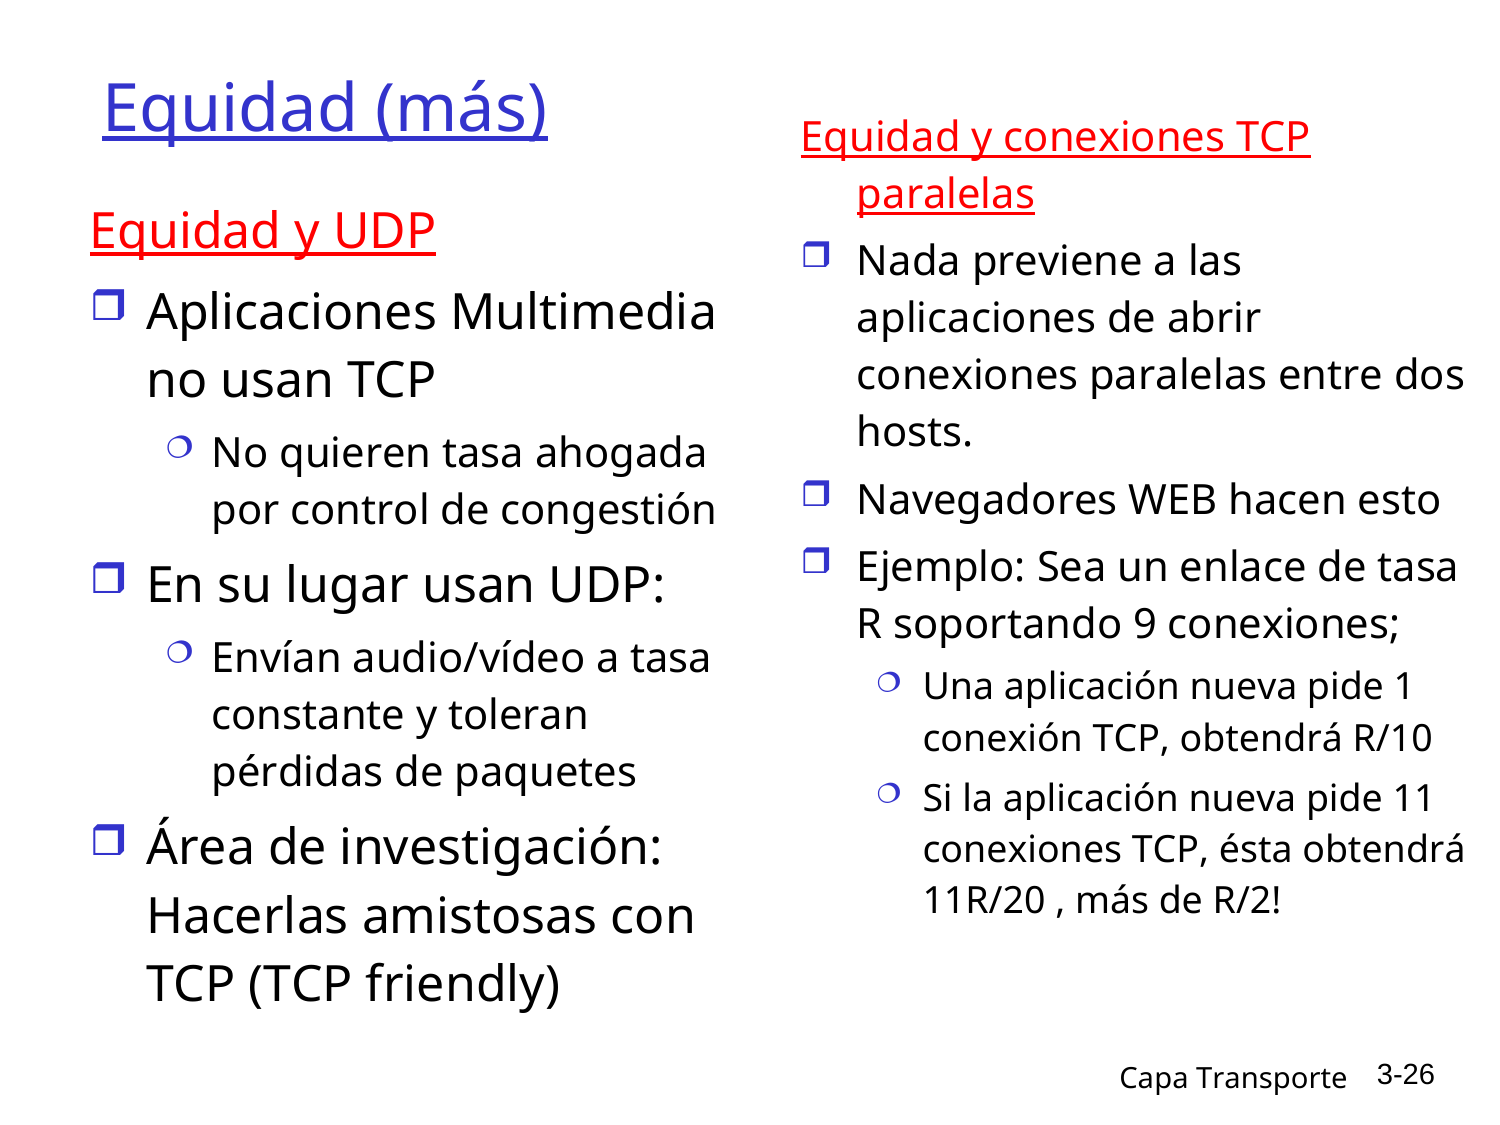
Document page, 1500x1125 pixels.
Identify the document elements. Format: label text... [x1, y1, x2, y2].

list Equidad y conexiones TCP paralelas Nada previene a las aplicaciones de abrir conexiones paralelas entre dos hosts. Navegadores WEB hacen esto Ejemplo: Sea un enlace de tasa R soportando 9 conexiones; Una aplicación nueva pide 1 conexión TCP, obtendrá R/10 Si la aplicación nueva pide 11 conexiones TCP, ésta obtendrá 11R/20 , más de R/2! [785, 98, 1488, 1077]
title Equidad (más) [87, 15, 1463, 196]
list Equidad y UDP Aplicaciones Multimedia no usan TCP No quieren tasa ahogada por control de congestión En su lugar usan UDP: Envían audio/vídeo a tasa constante y toleran pérdidas de paquetes Área de investigación: Hacerlas amistosas con TCP (TCP friendly) [75, 187, 753, 1028]
